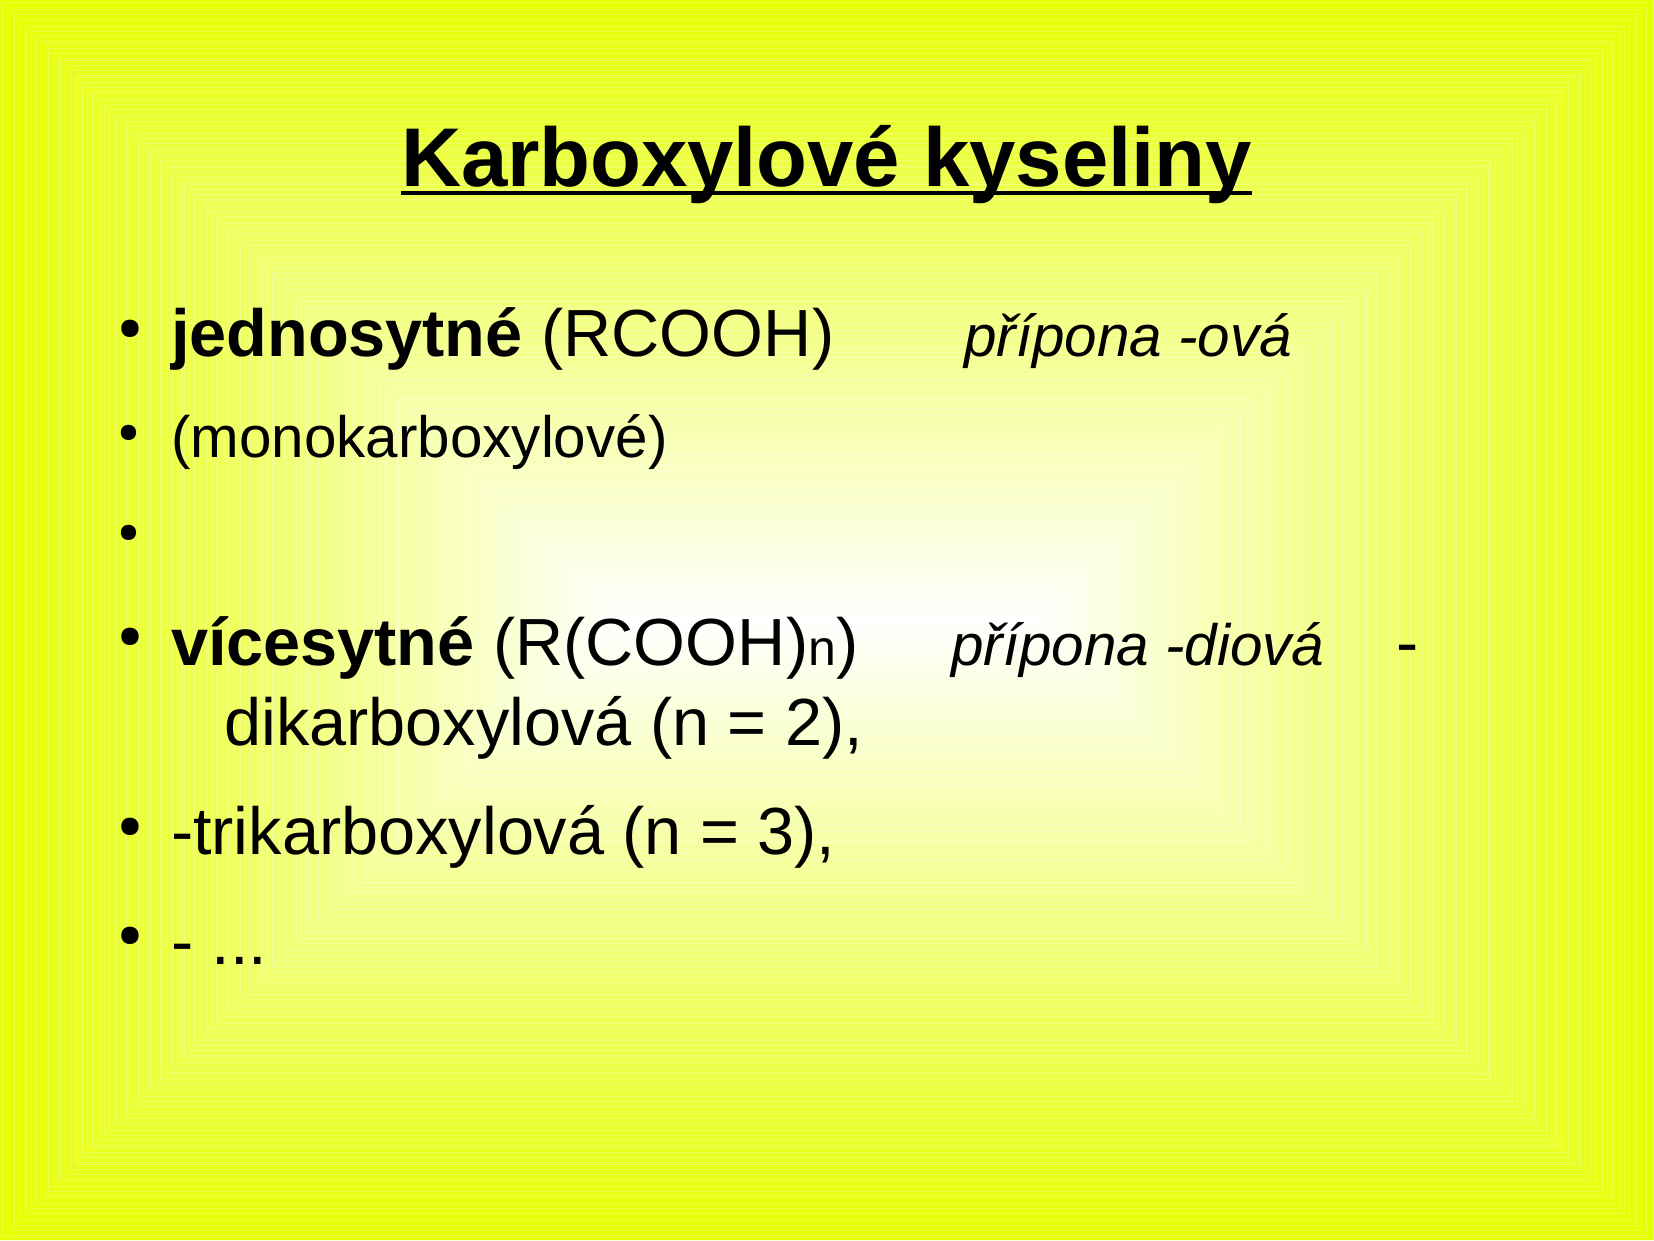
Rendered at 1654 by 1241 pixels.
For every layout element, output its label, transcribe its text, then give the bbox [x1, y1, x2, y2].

title Karboxylové kyseliny [82, 49, 1571, 257]
list jednosytné (RCOOH) přípona -ová (monokarboxylové) vícesytné (R(COOH)n) přípona -diová -dikarboxylová (n = 2), -trikarboxylová (n = 3), - ... [82, 290, 1571, 1109]
